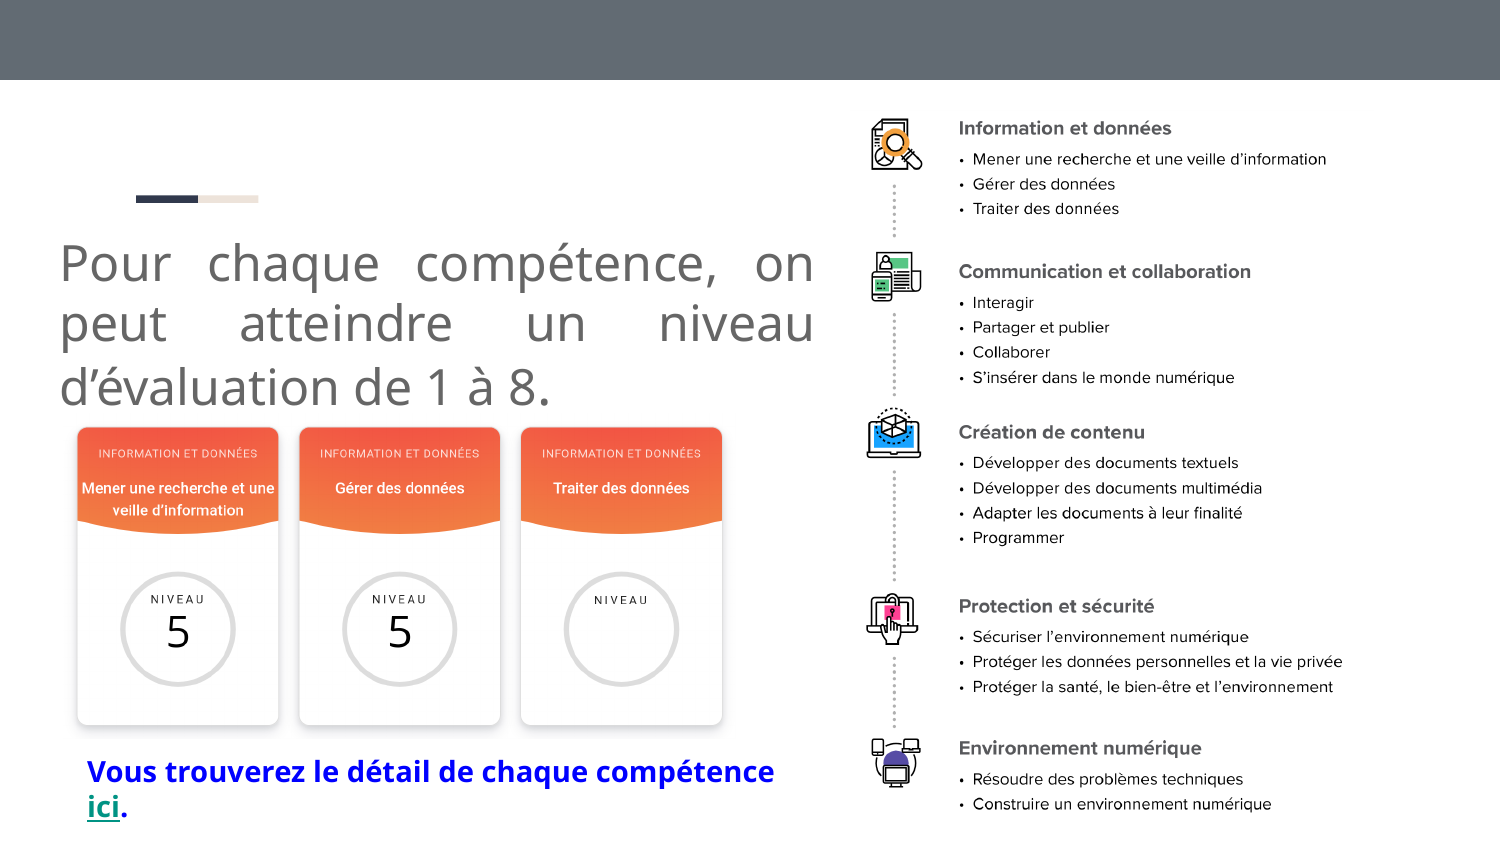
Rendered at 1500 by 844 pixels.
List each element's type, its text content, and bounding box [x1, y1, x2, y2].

title Pour chaque compétence, on peut atteindre un niveau d’évaluation de 1 à 8. [44, 216, 831, 458]
picture [850, 110, 1374, 828]
text_box Vous trouverez le détail de chaque compétence ici. [72, 738, 802, 827]
picture [63, 413, 736, 739]
